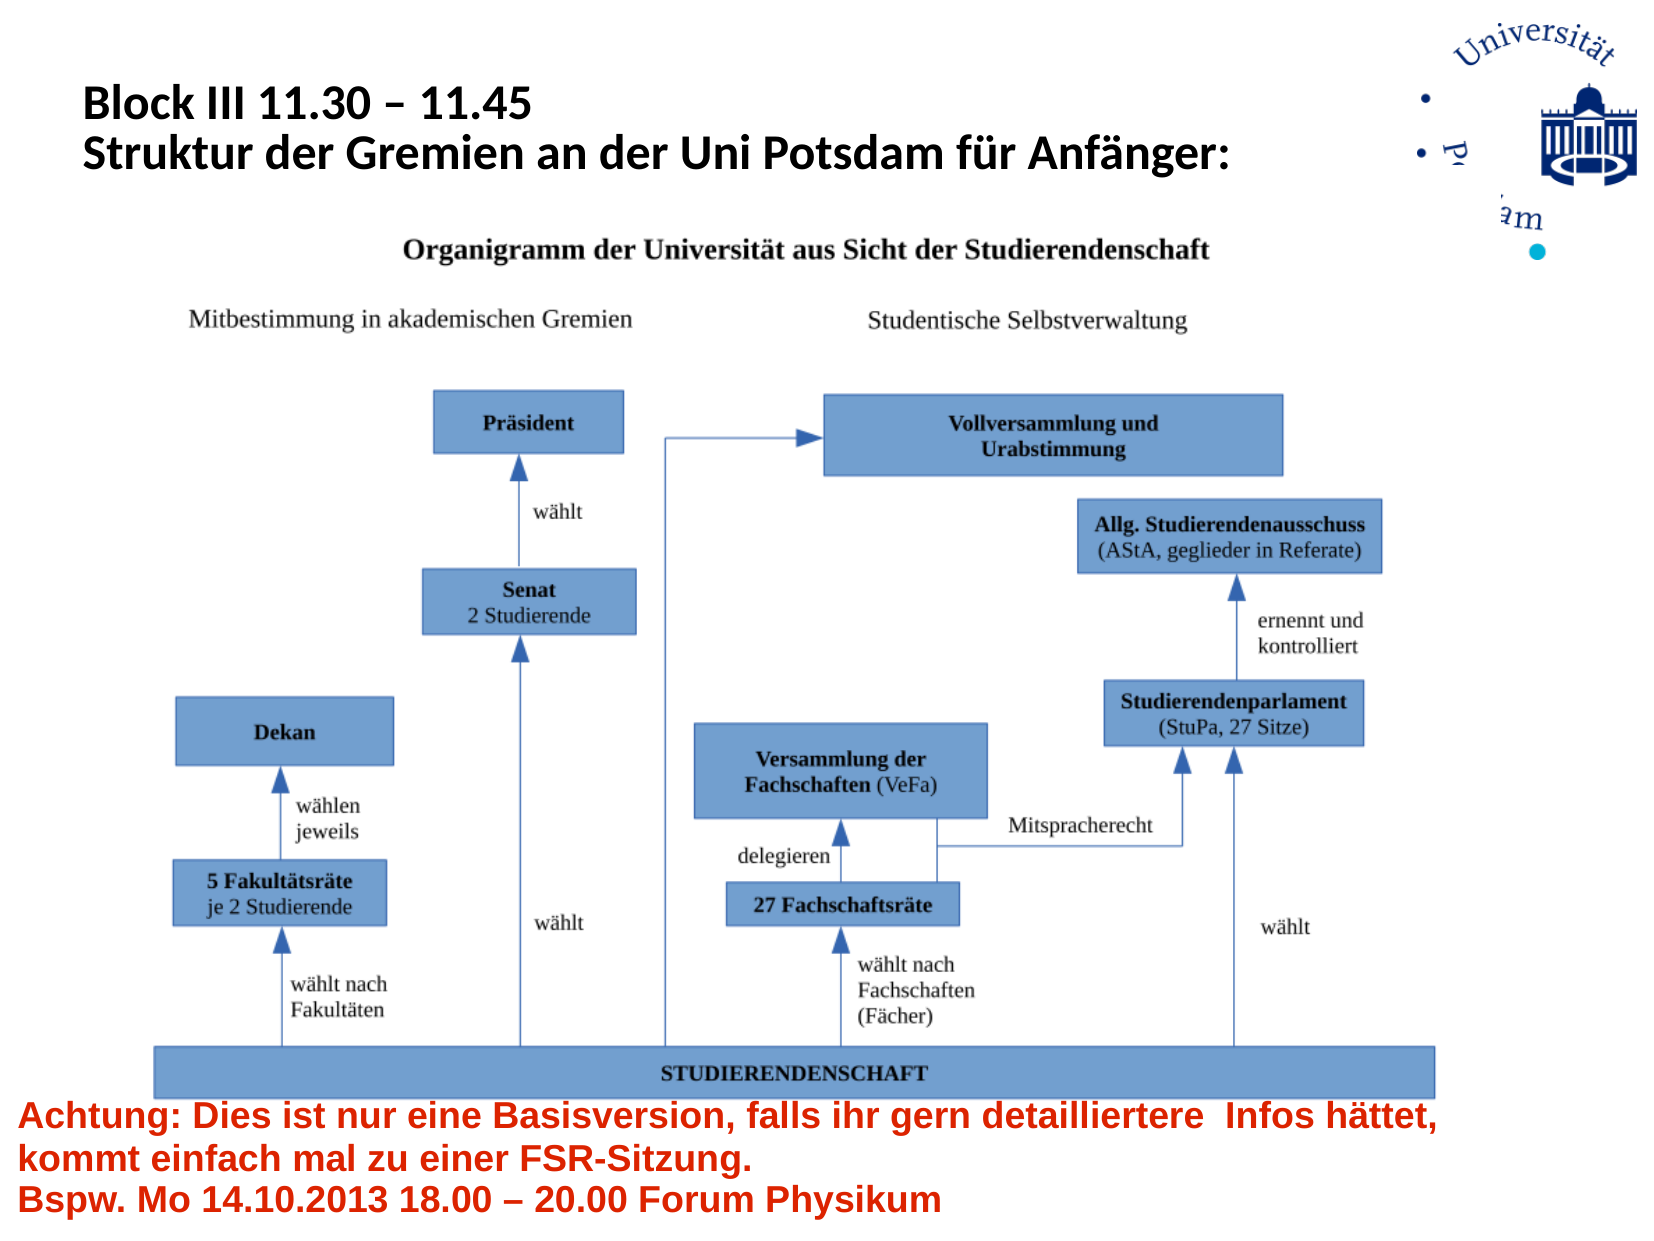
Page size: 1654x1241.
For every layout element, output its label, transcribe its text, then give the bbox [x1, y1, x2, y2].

title Block III 11.30 – 11.45 Struktur der Gremien an der Uni Potsdam für Anfänger: [82, 41, 1571, 265]
text_box Achtung: Dies ist nur eine Basisversion, falls ihr gern detailliertere Infos hättet, kommt einfach mal zu einer FSR-Sitzung. Bspw. Mo 14.10.2013 18.00 – 20.00 Forum Physikum [2, 1087, 1465, 1229]
picture [106, 265, 1501, 1156]
picture [1417, 23, 1637, 260]
